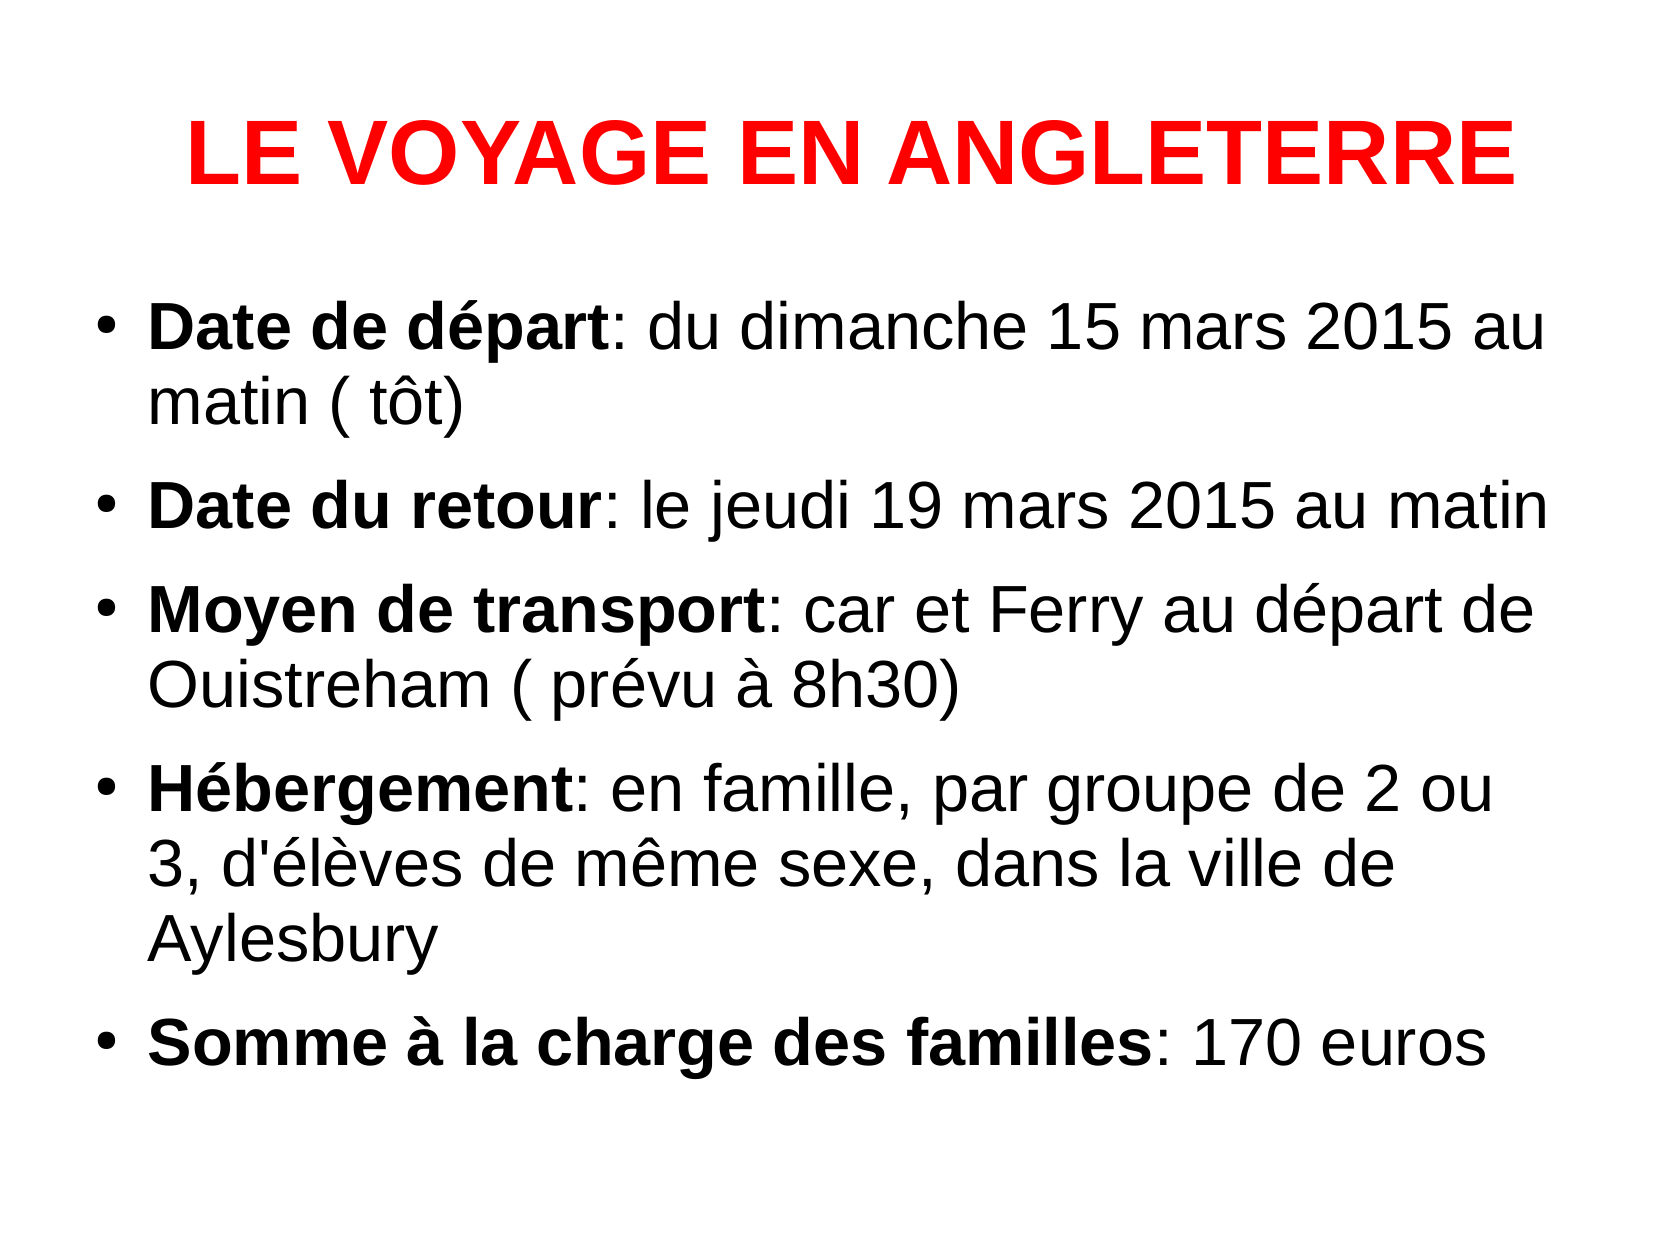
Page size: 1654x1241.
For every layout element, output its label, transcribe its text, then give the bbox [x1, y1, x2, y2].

list Date de départ: du dimanche 15 mars 2015 au matin ( tôt) Date du retour: le jeudi 19 mars 2015 au matin Moyen de transport: car et Ferry au départ de Ouistreham ( prévu à 8h30) Hébergement: en famille, par groupe de 2 ou 3, d'élèves de même sexe, dans la ville de Aylesbury Somme à la charge des familles: 170 euros [76, 288, 1565, 1093]
title LE VOYAGE EN ANGLETERRE [108, 56, 1597, 250]
